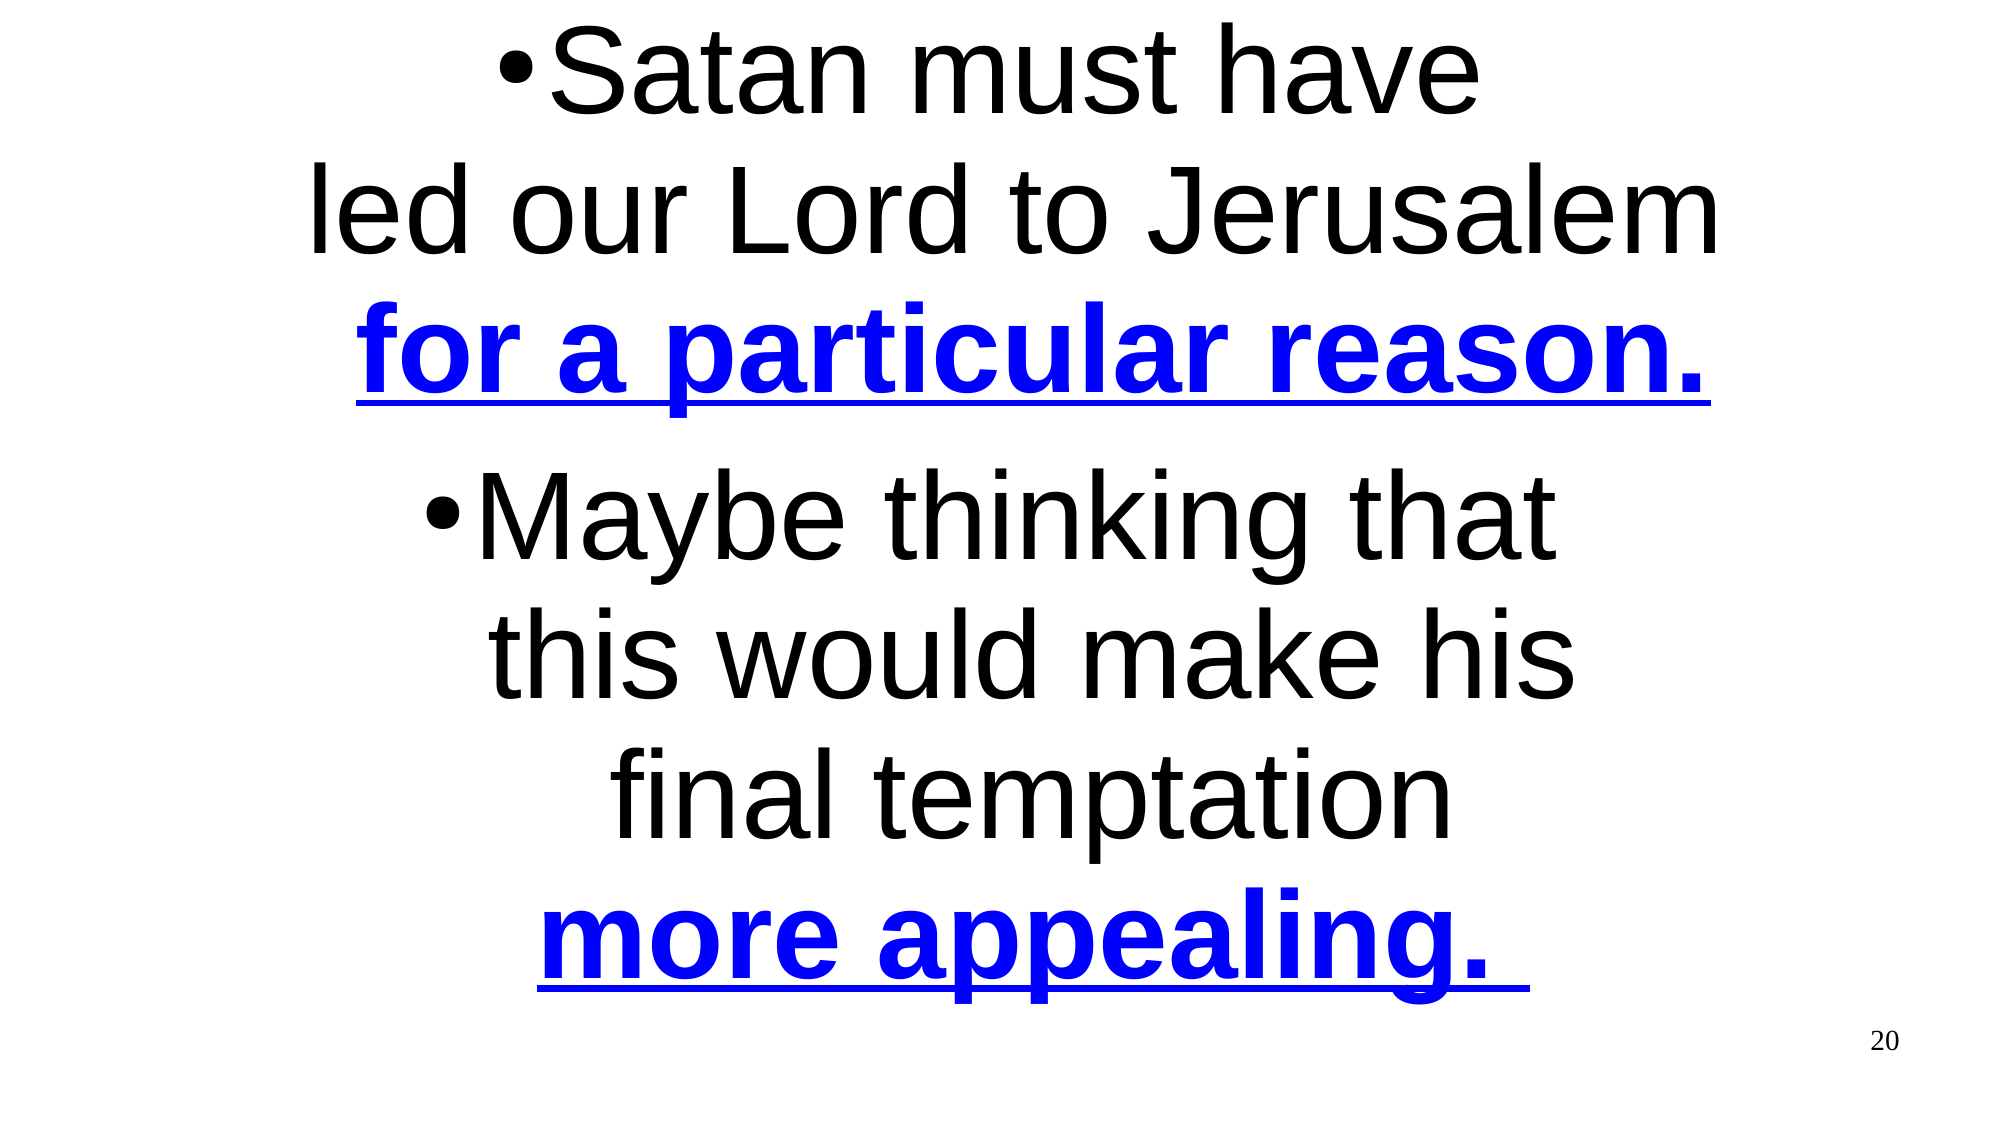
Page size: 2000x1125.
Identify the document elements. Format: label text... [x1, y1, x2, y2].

list Satan must have led our Lord to Jerusalem for a particular reason. Maybe thinking that this would make his final temptation more appealing. [0, 0, 1996, 1123]
